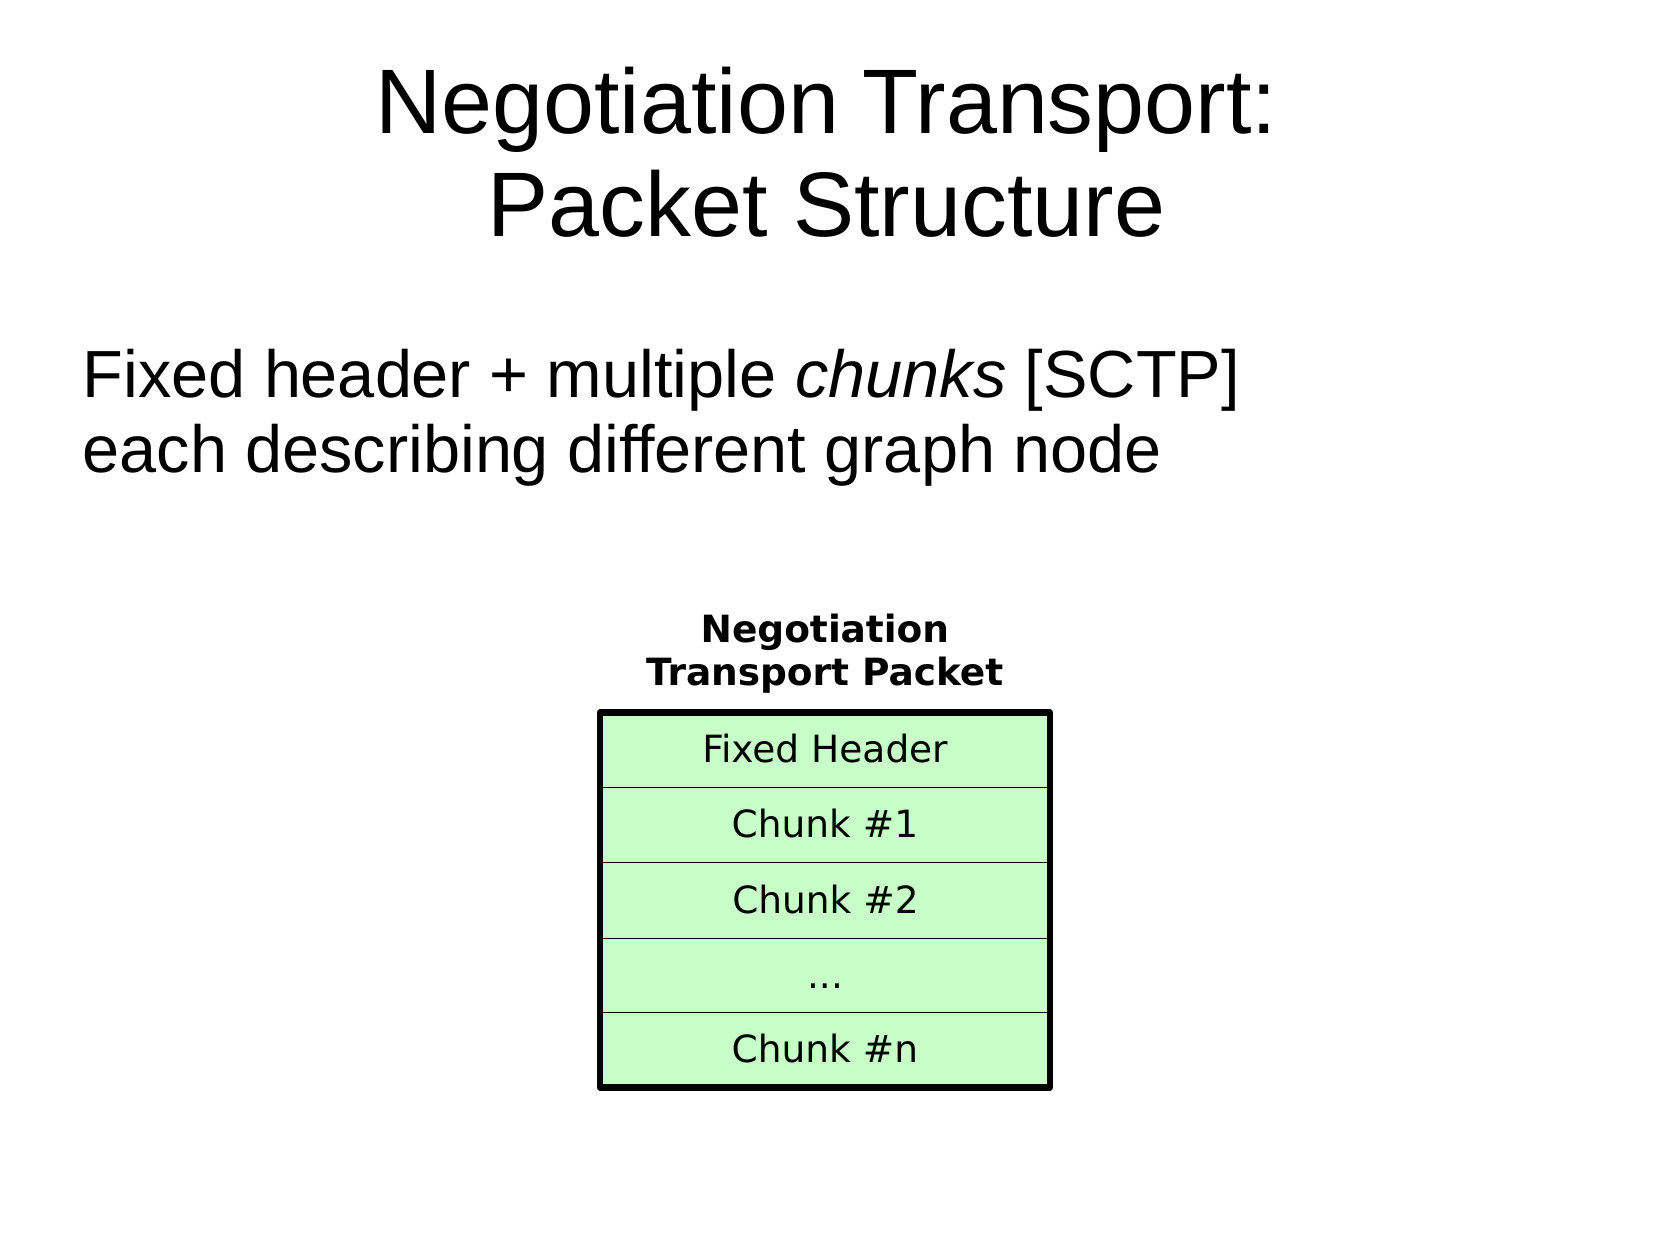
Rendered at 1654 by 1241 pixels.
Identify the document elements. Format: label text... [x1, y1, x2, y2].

title Negotiation Transport: Packet Structure [82, 49, 1571, 257]
list Fixed header + multiple chunks [SCTP] each describing different graph node [82, 337, 1571, 1094]
